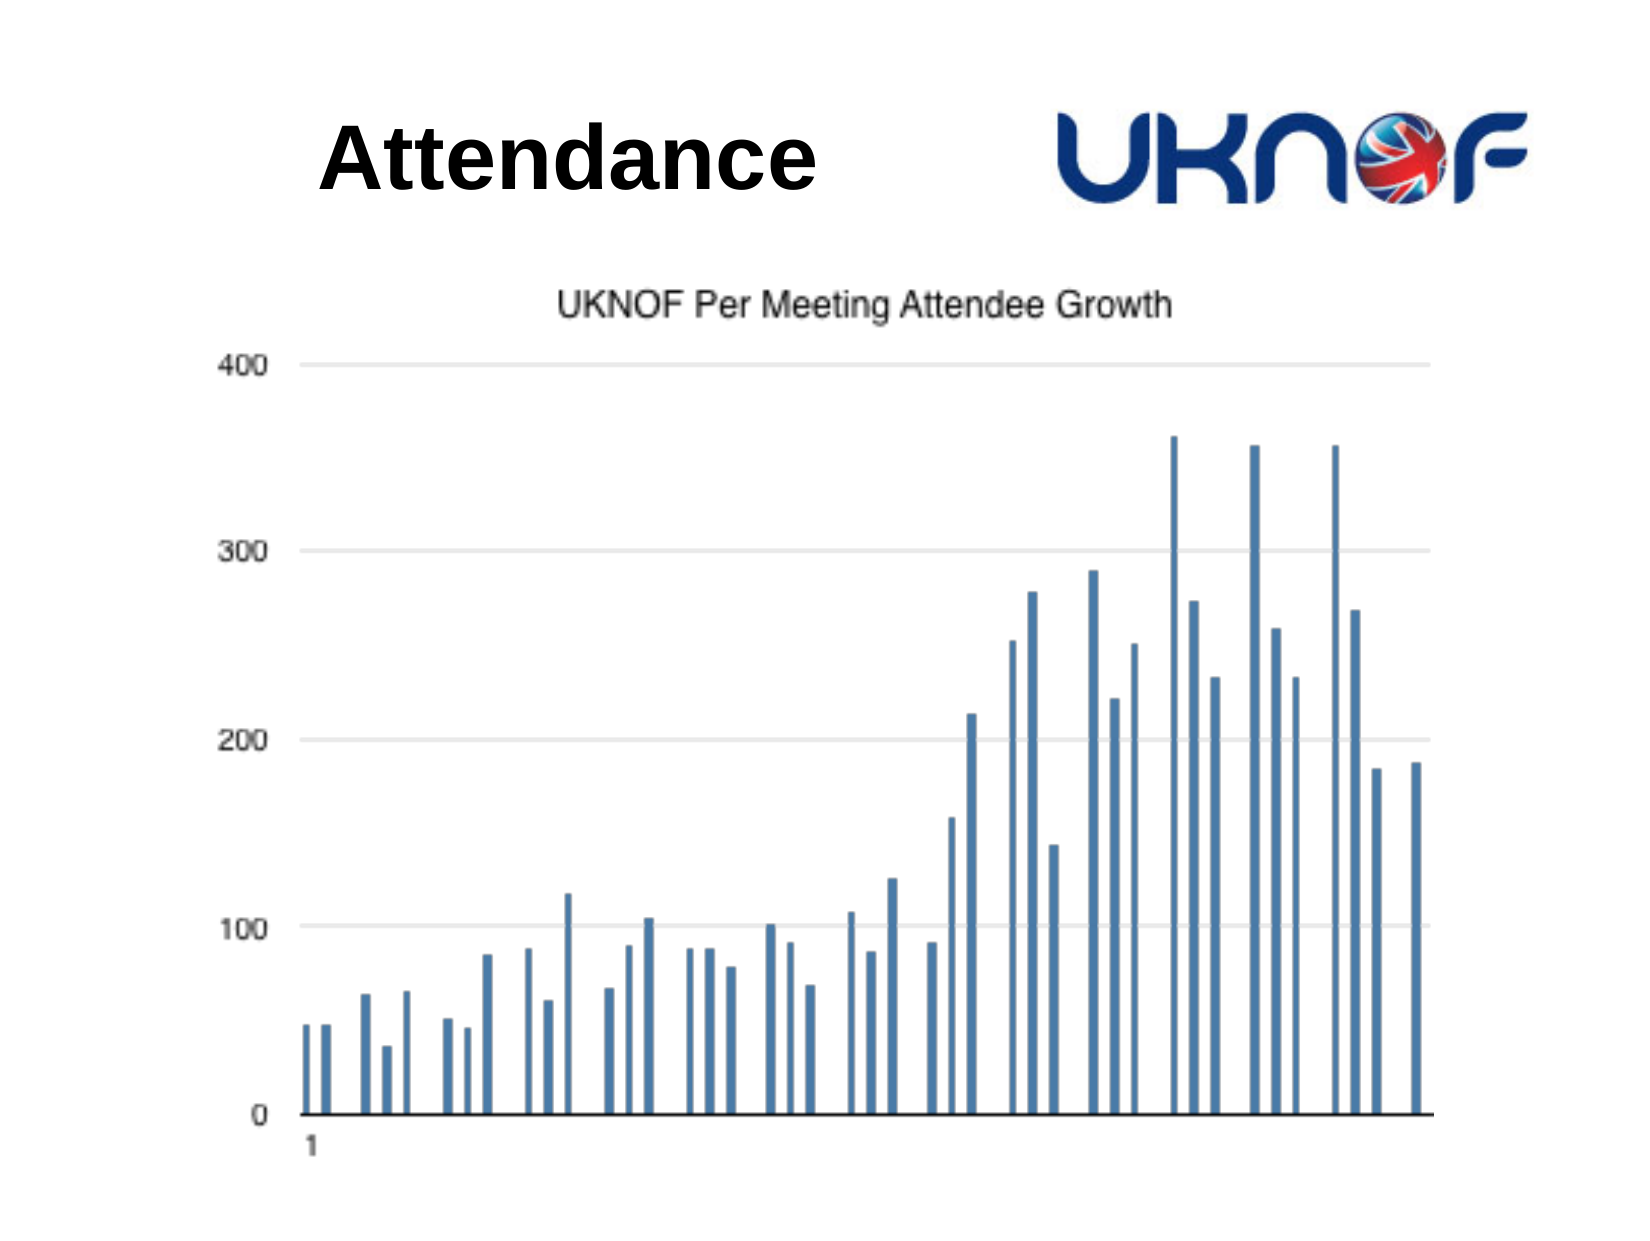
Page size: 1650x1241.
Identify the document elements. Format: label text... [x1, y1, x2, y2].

picture [1050, 93, 1536, 225]
title Attendance [123, 37, 1013, 279]
picture [216, 285, 1434, 1163]
